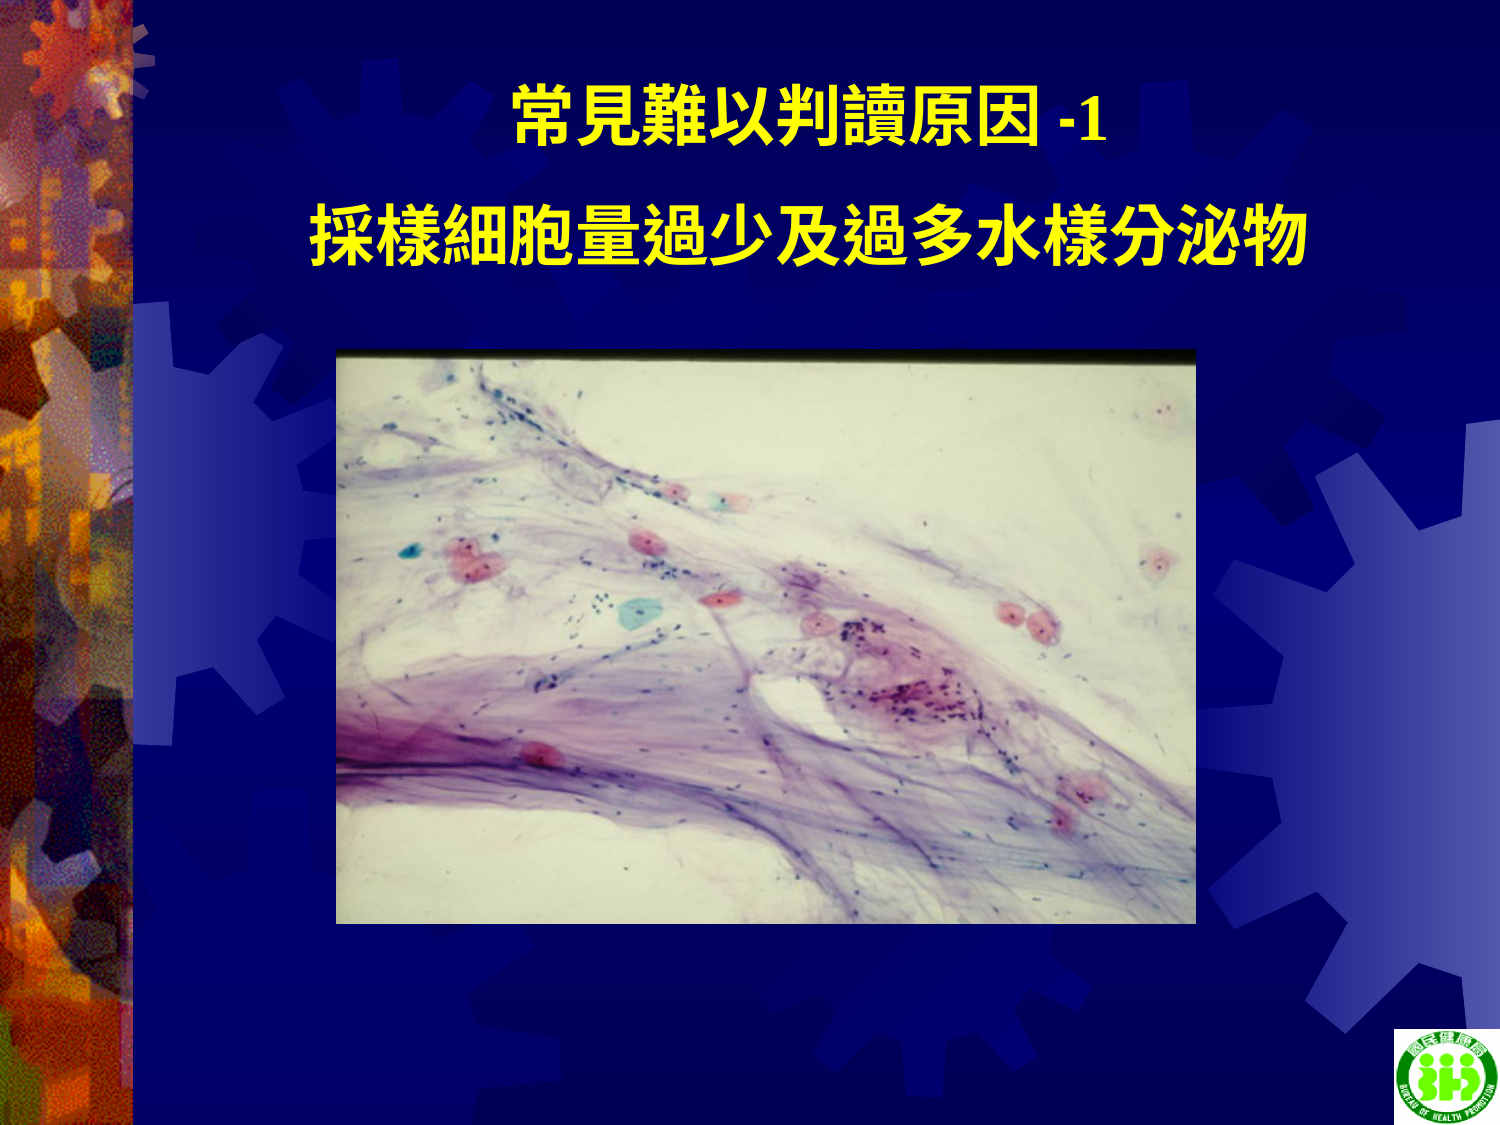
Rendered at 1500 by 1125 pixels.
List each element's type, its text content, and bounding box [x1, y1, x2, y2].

picture [336, 350, 1196, 924]
text_box 常見難以判讀原因-1 採樣細胞量過少及過多水樣分泌物 [183, 66, 1436, 282]
